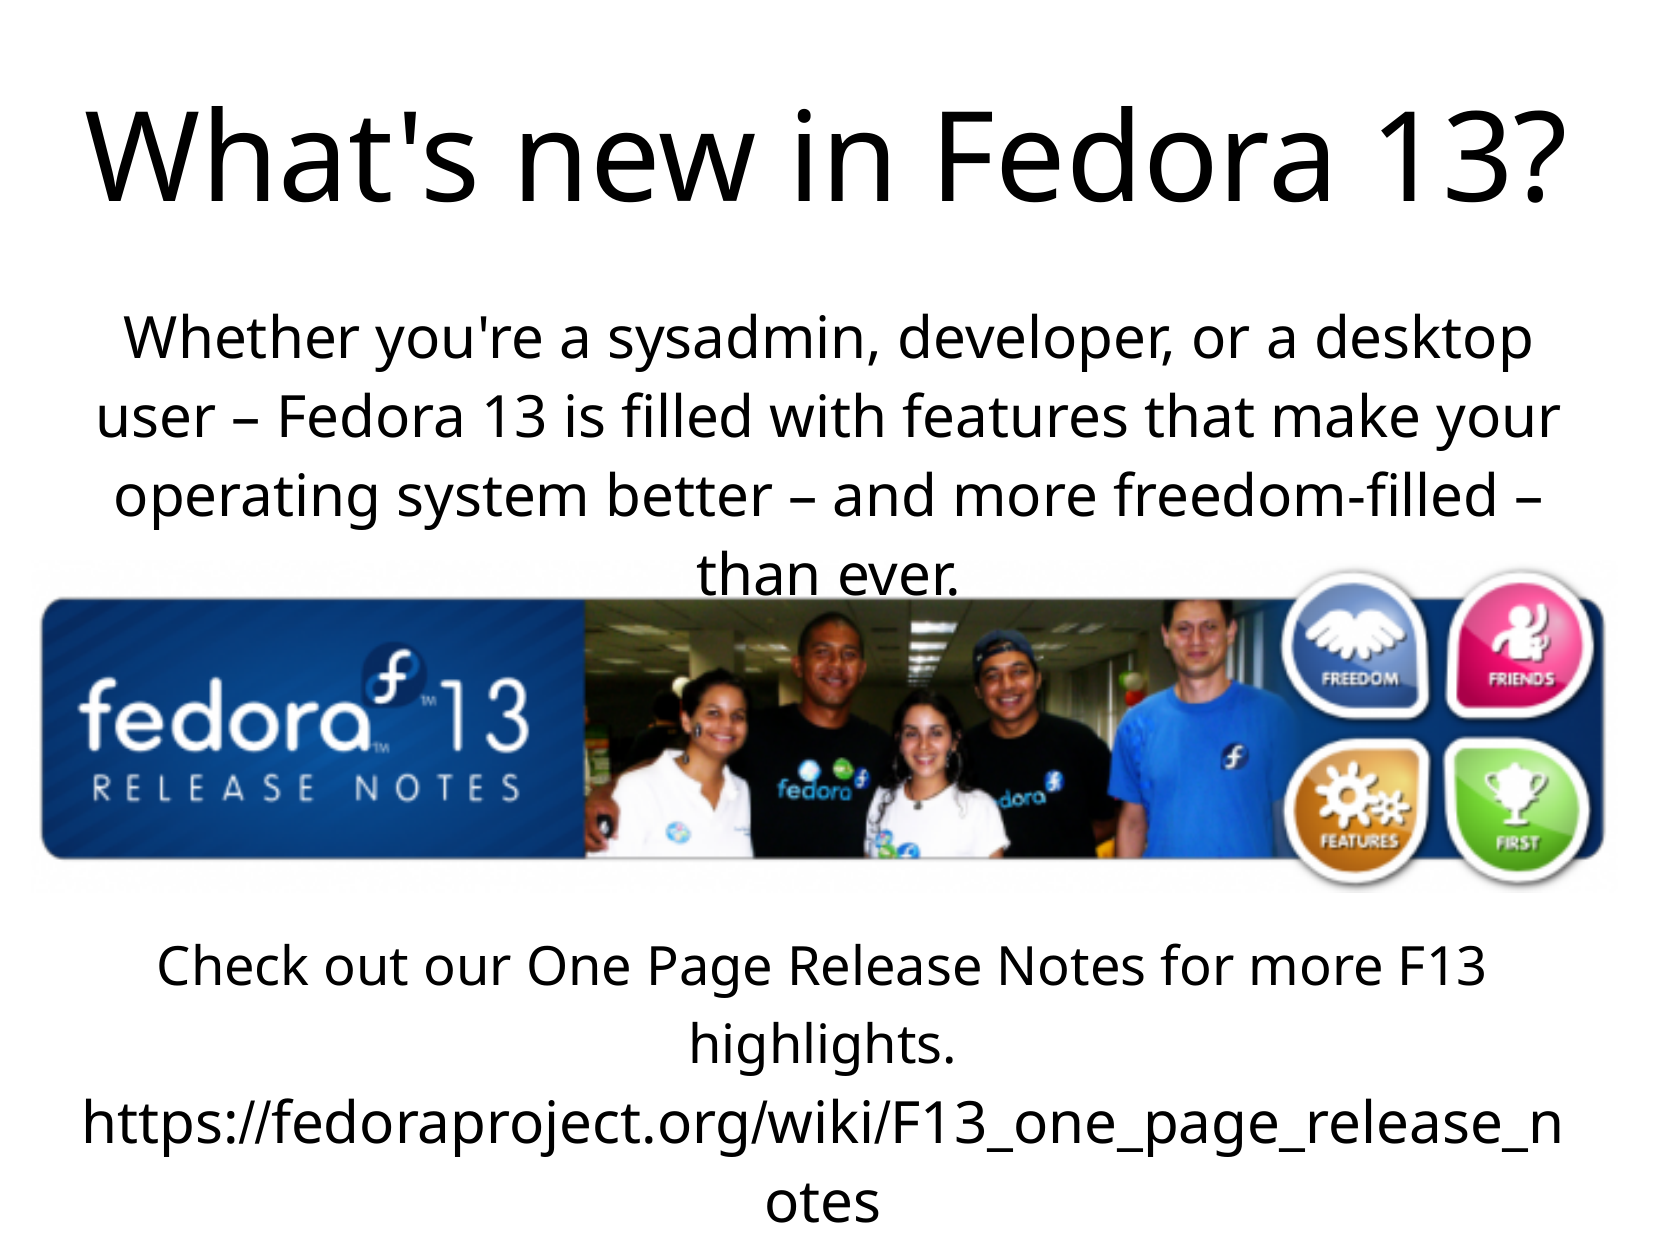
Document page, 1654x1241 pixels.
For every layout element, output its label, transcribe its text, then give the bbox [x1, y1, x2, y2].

picture [1579, 560, 1618, 893]
title What's new in Fedora 13? [82, 49, 1571, 257]
list Check out our One Page Release Notes for more F13 highlights. https://fedoraproject.org/wiki/F13_one_page_release_notes [72, 927, 1573, 1241]
list Whether you're a sysadmin, developer, or a desktop user – Fedora 13 is filled with features that make your operating system better – and more freedom-filled – than ever. [78, 295, 1579, 1115]
picture [31, 560, 78, 893]
